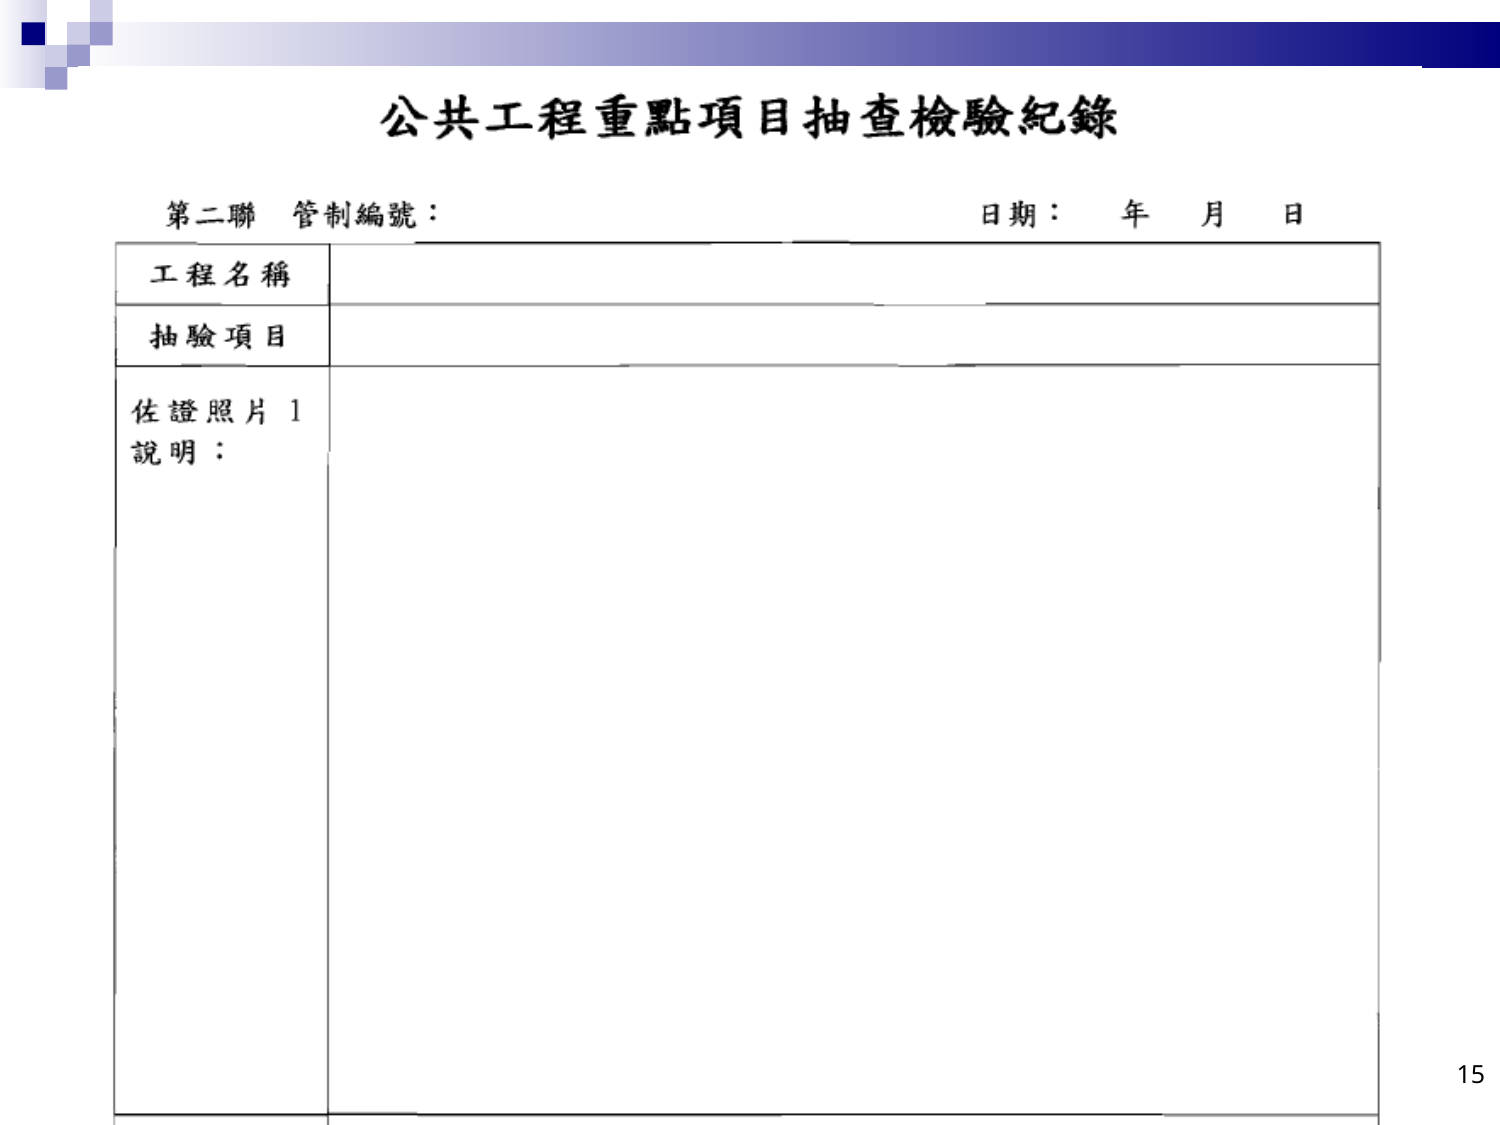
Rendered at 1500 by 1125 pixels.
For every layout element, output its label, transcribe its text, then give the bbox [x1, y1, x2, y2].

text_box <number> [1422, 1025, 1500, 1101]
picture [78, 66, 1422, 1125]
